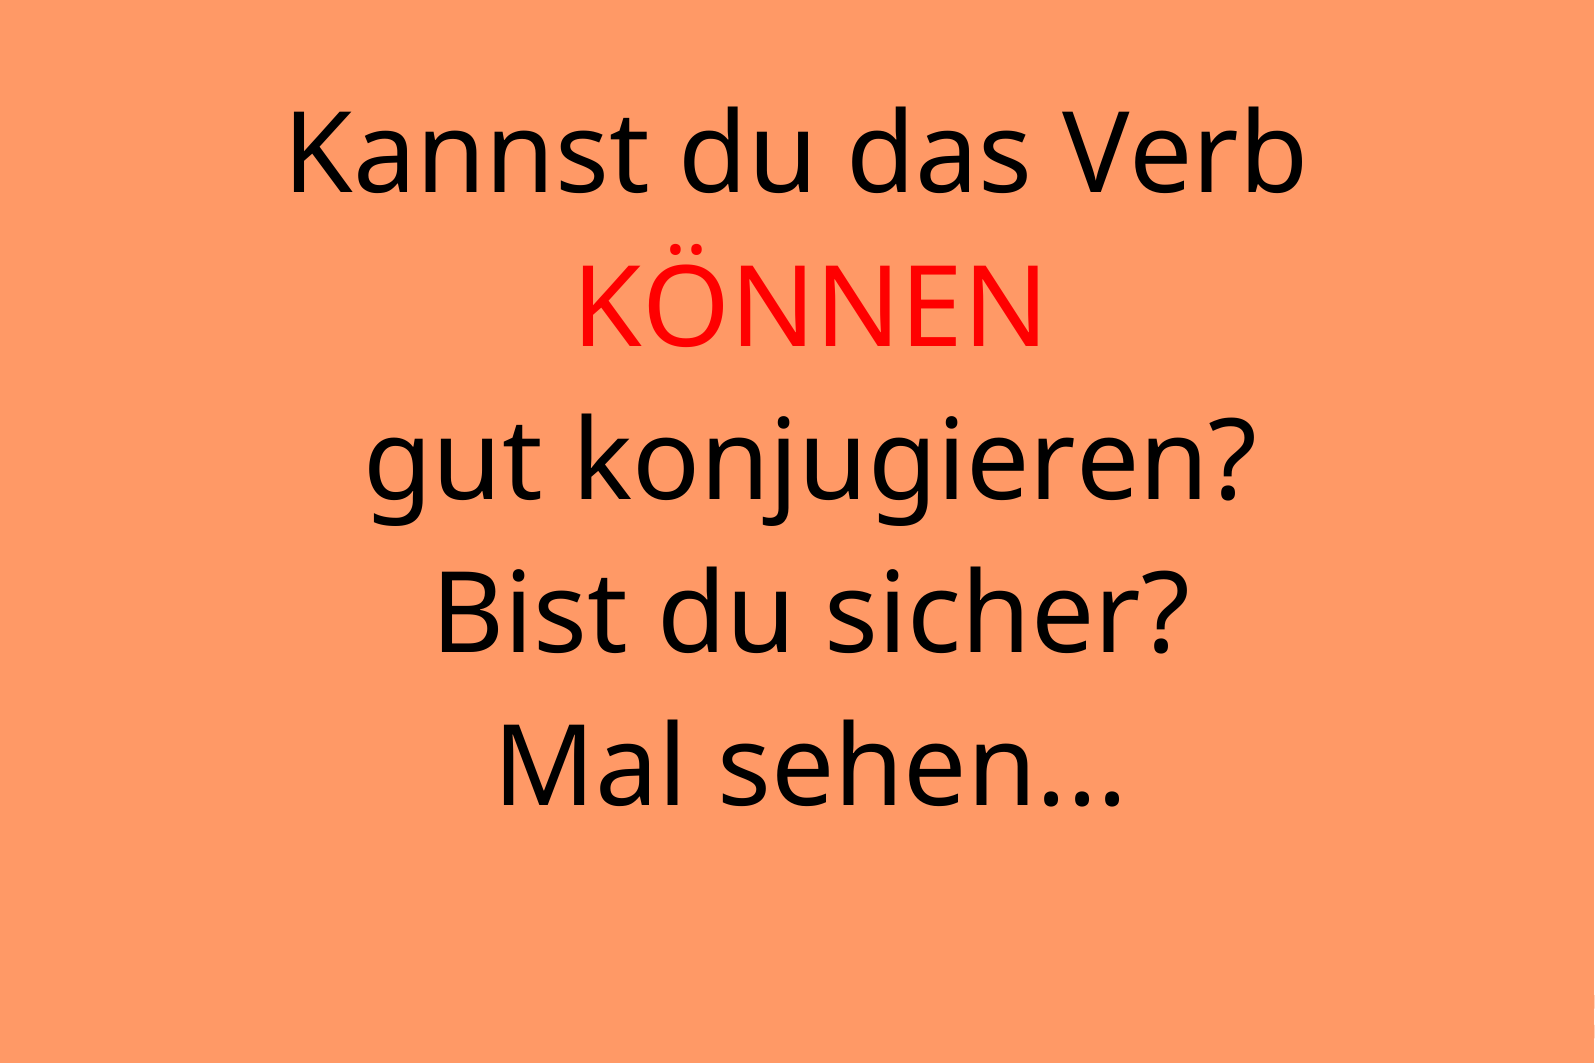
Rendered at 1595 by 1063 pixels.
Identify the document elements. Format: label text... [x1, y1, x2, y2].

subtitle Kannst du das Verb KÖNNEN gut konjugieren? Bist du sicher? Mal sehen... [117, 0, 1505, 971]
